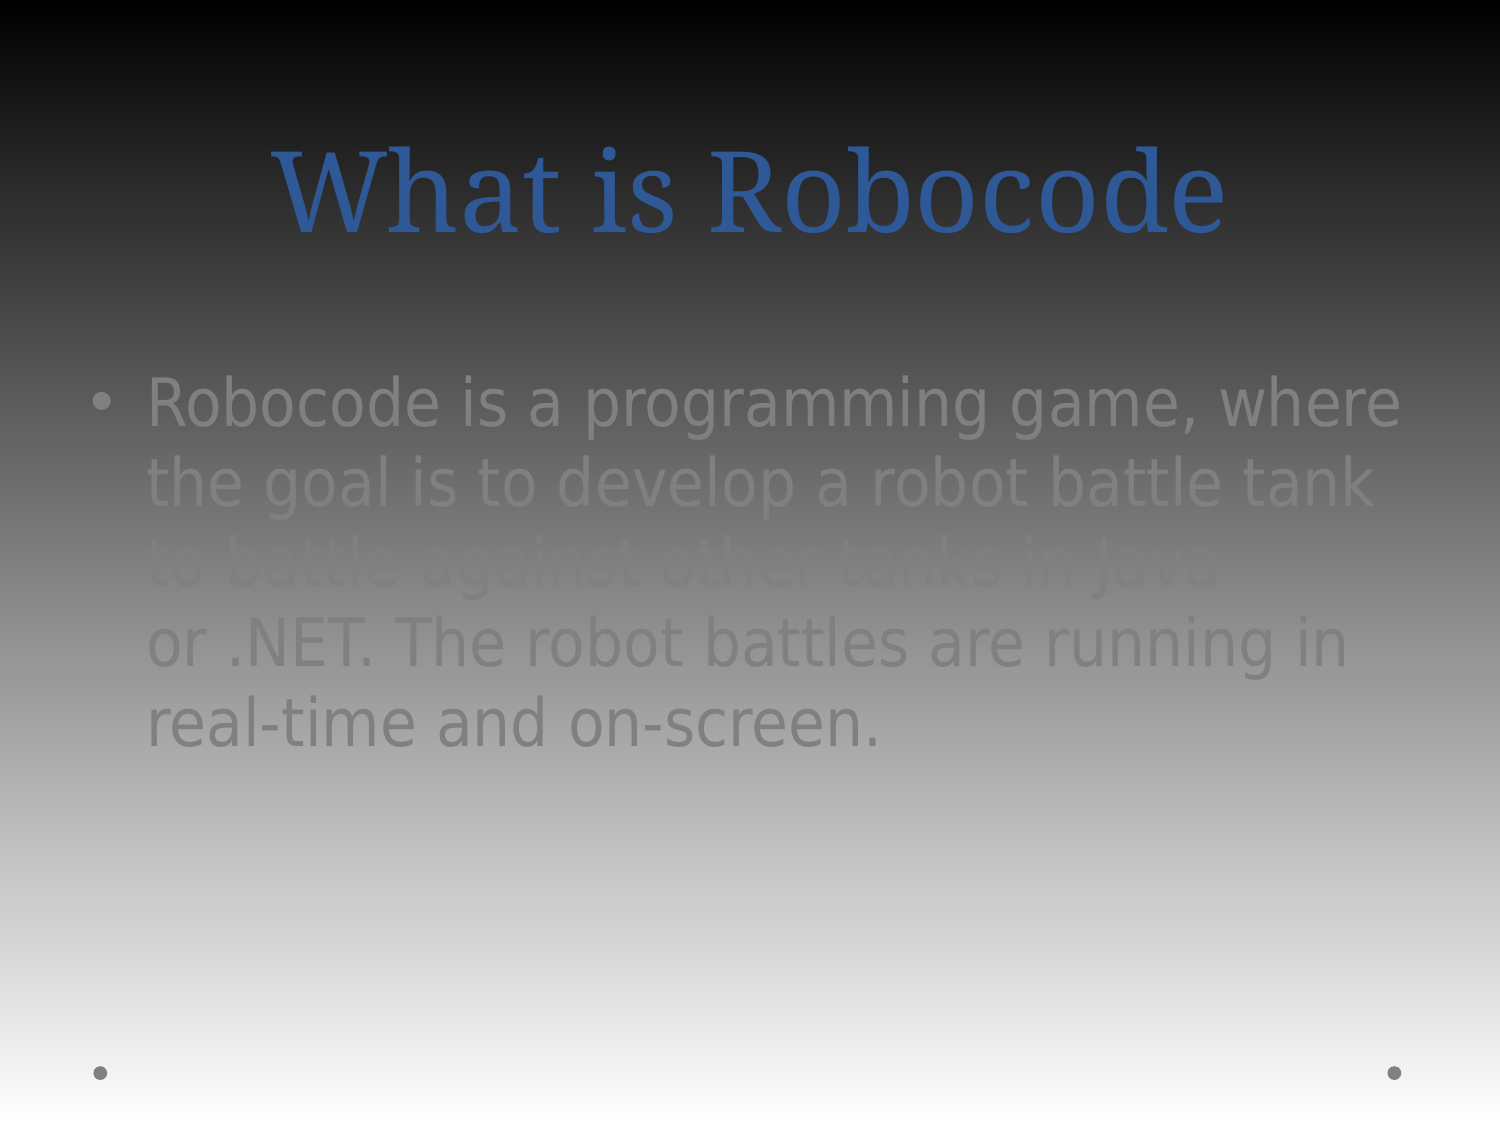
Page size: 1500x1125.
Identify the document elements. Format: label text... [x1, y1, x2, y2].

list Robocode is a programming game, where the goal is to develop a robot battle tank to battle against other tanks in Java or .NET. The robot battles are running in real-time and on-screen. [75, 262, 1425, 1005]
title What is Robocode [75, 0, 1425, 262]
